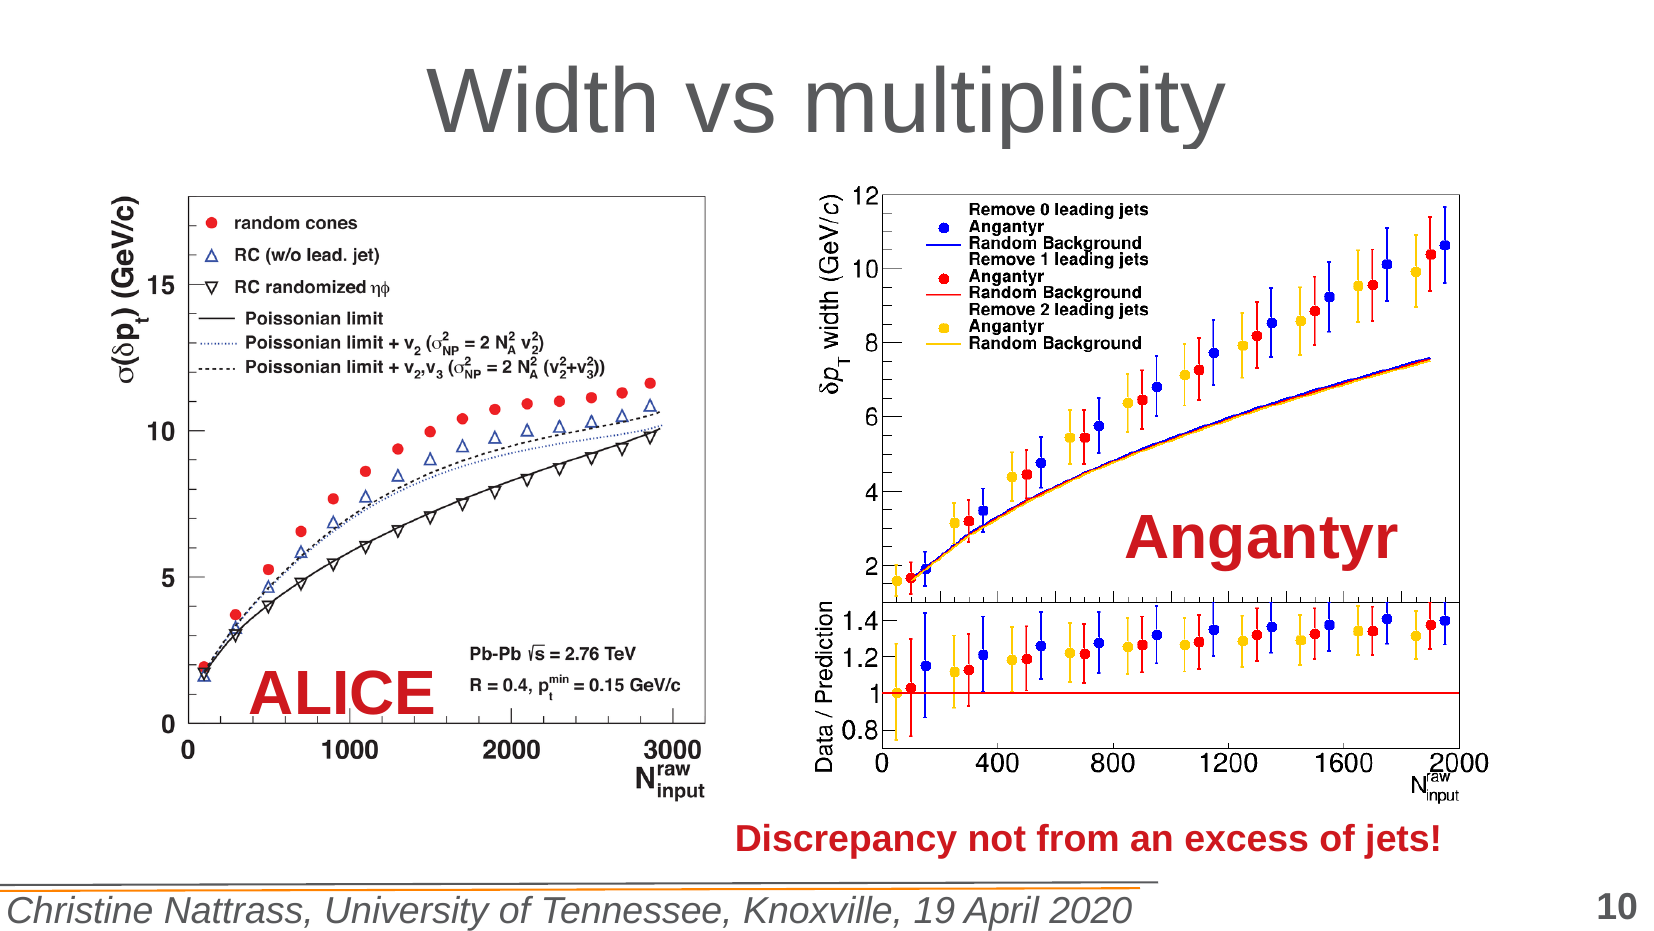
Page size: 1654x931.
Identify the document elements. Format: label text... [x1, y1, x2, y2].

text_box ALICE [234, 650, 475, 736]
text_box Angantyr [1110, 495, 1501, 580]
picture [810, 149, 1531, 846]
text_box Discrepancy not from an excess of jets! [720, 810, 1471, 909]
picture [110, 195, 706, 802]
title Width vs multiplicity [82, 37, 1571, 166]
